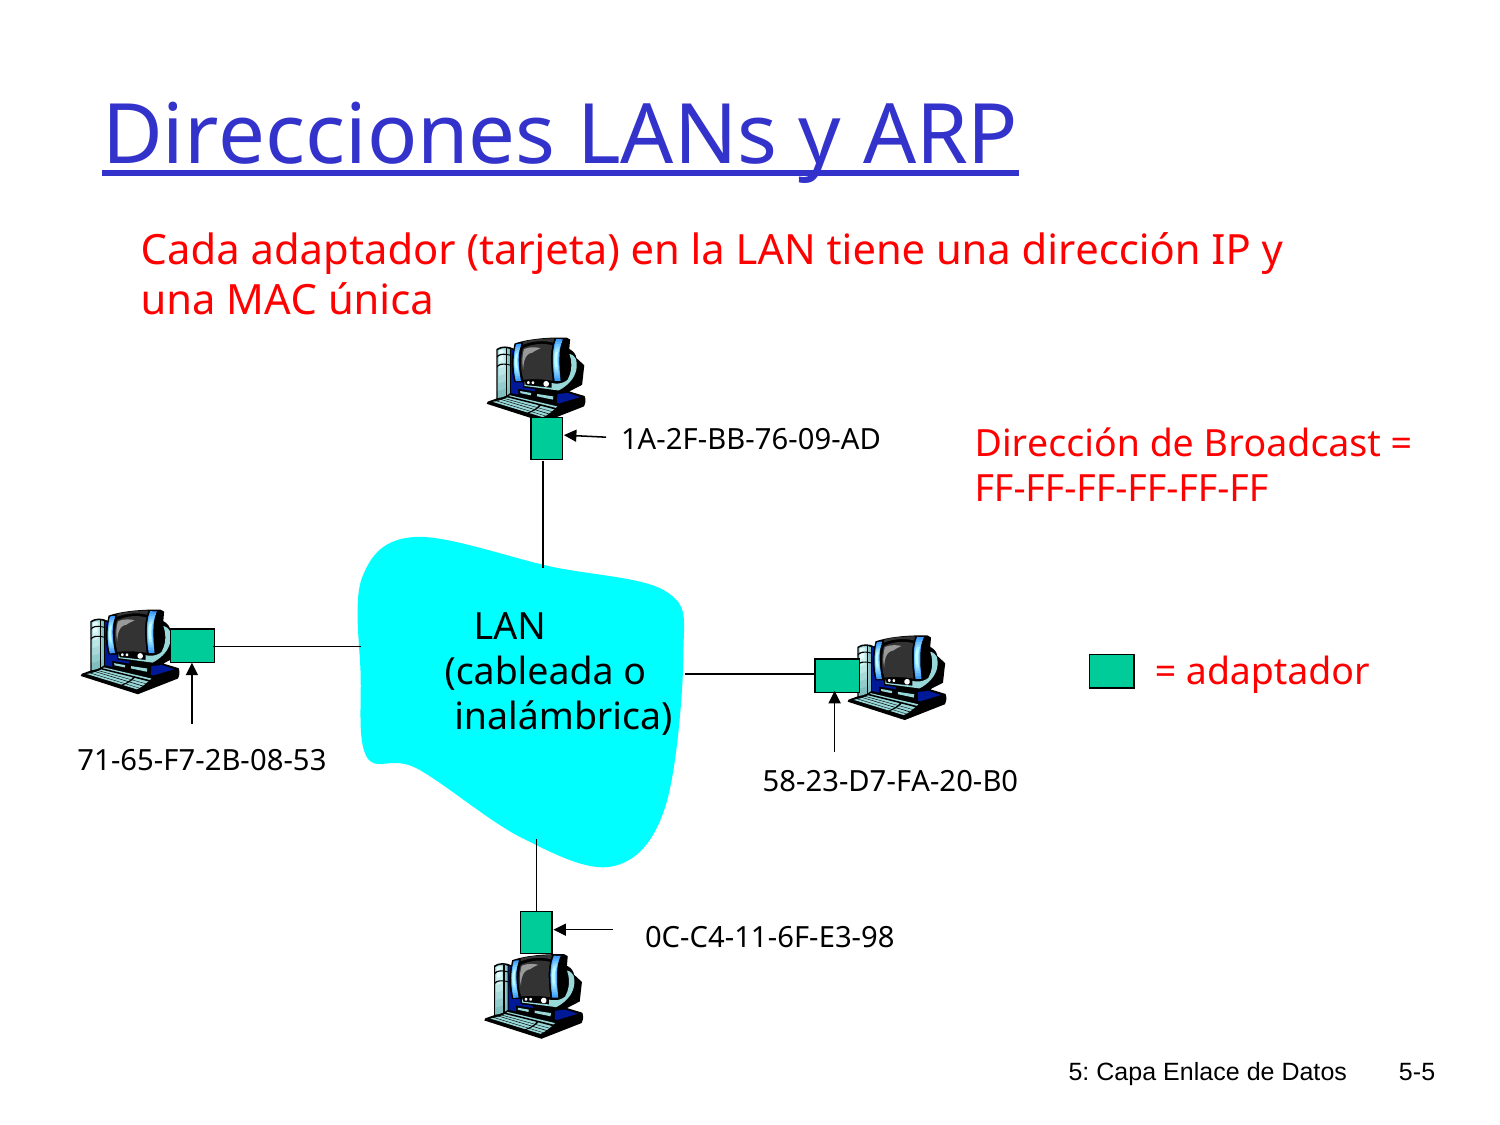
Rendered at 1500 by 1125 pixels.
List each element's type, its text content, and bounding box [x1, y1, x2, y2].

picture [486, 336, 588, 423]
text_box LAN (cableada o inalámbrica) [429, 594, 688, 746]
picture [847, 634, 948, 721]
text_box 1A-2F-BB-76-09-AD [606, 412, 897, 464]
text_box 0C-C4-11-6F-E3-98 [630, 911, 910, 962]
text_box 71-65-F7-2B-08-53 [62, 733, 342, 785]
picture [484, 953, 585, 1039]
text_box Dirección de Broadcast = FF-FF-FF-FF-FF-FF [959, 410, 1428, 517]
text_box 58-23-D7-FA-20-B0 [747, 754, 1034, 806]
text_box Cada adaptador (tarjeta) en la LAN tiene una dirección IP y una MAC única [125, 215, 1372, 332]
picture [80, 608, 182, 695]
title Direcciones LANs y ARP [87, 37, 1363, 225]
text_box = adaptador [1140, 638, 1385, 700]
text_box [357, 536, 677, 868]
